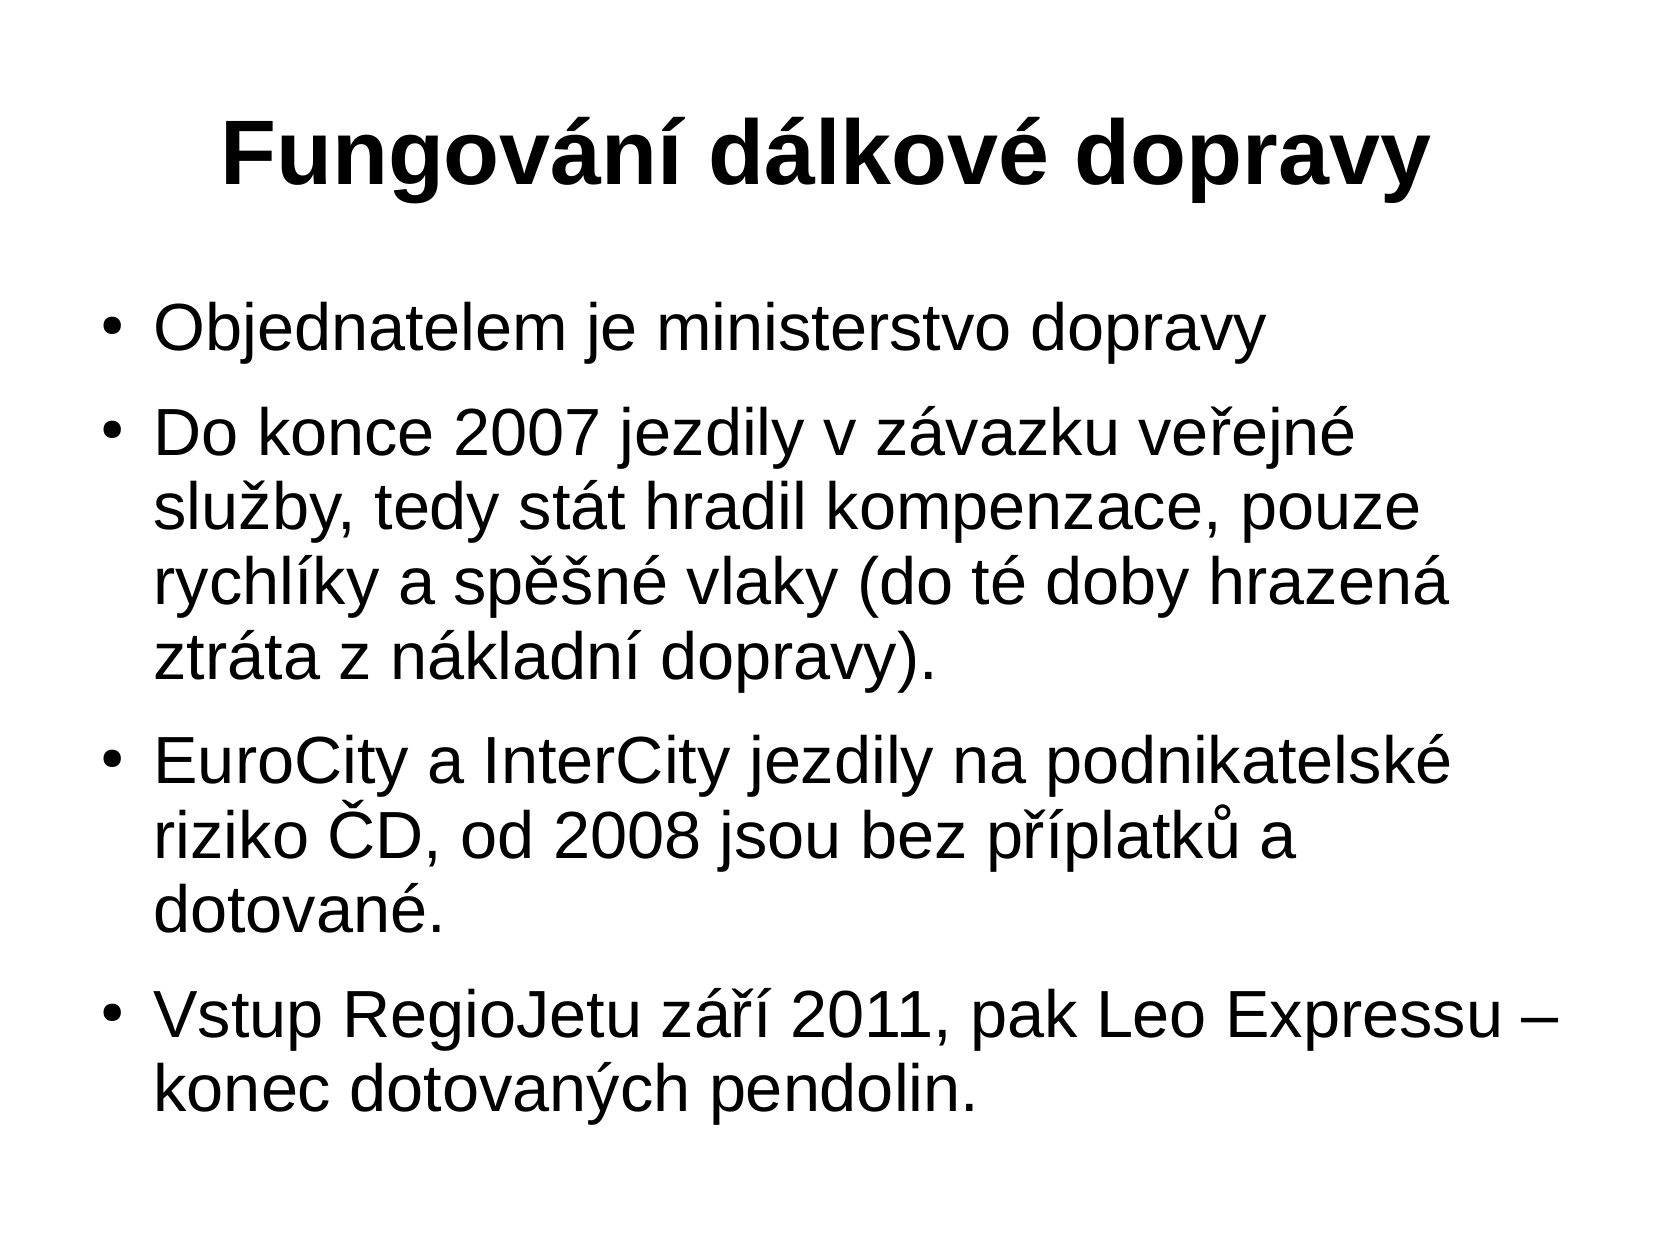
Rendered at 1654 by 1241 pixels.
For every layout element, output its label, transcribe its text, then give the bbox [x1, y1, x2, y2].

title Fungování dálkové dopravy [82, 49, 1571, 257]
list Objednatelem je ministerstvo dopravy Do konce 2007 jezdily v závazku veřejné služby, tedy stát hradil kompenzace, pouze rychlíky a spěšné vlaky (do té doby hrazená ztráta z nákladní dopravy). EuroCity a InterCity jezdily na podnikatelské riziko ČD, od 2008 jsou bez příplatků a dotované. Vstup RegioJetu září 2011, pak Leo Expressu – konec dotovaných pendolin. [82, 290, 1571, 1127]
